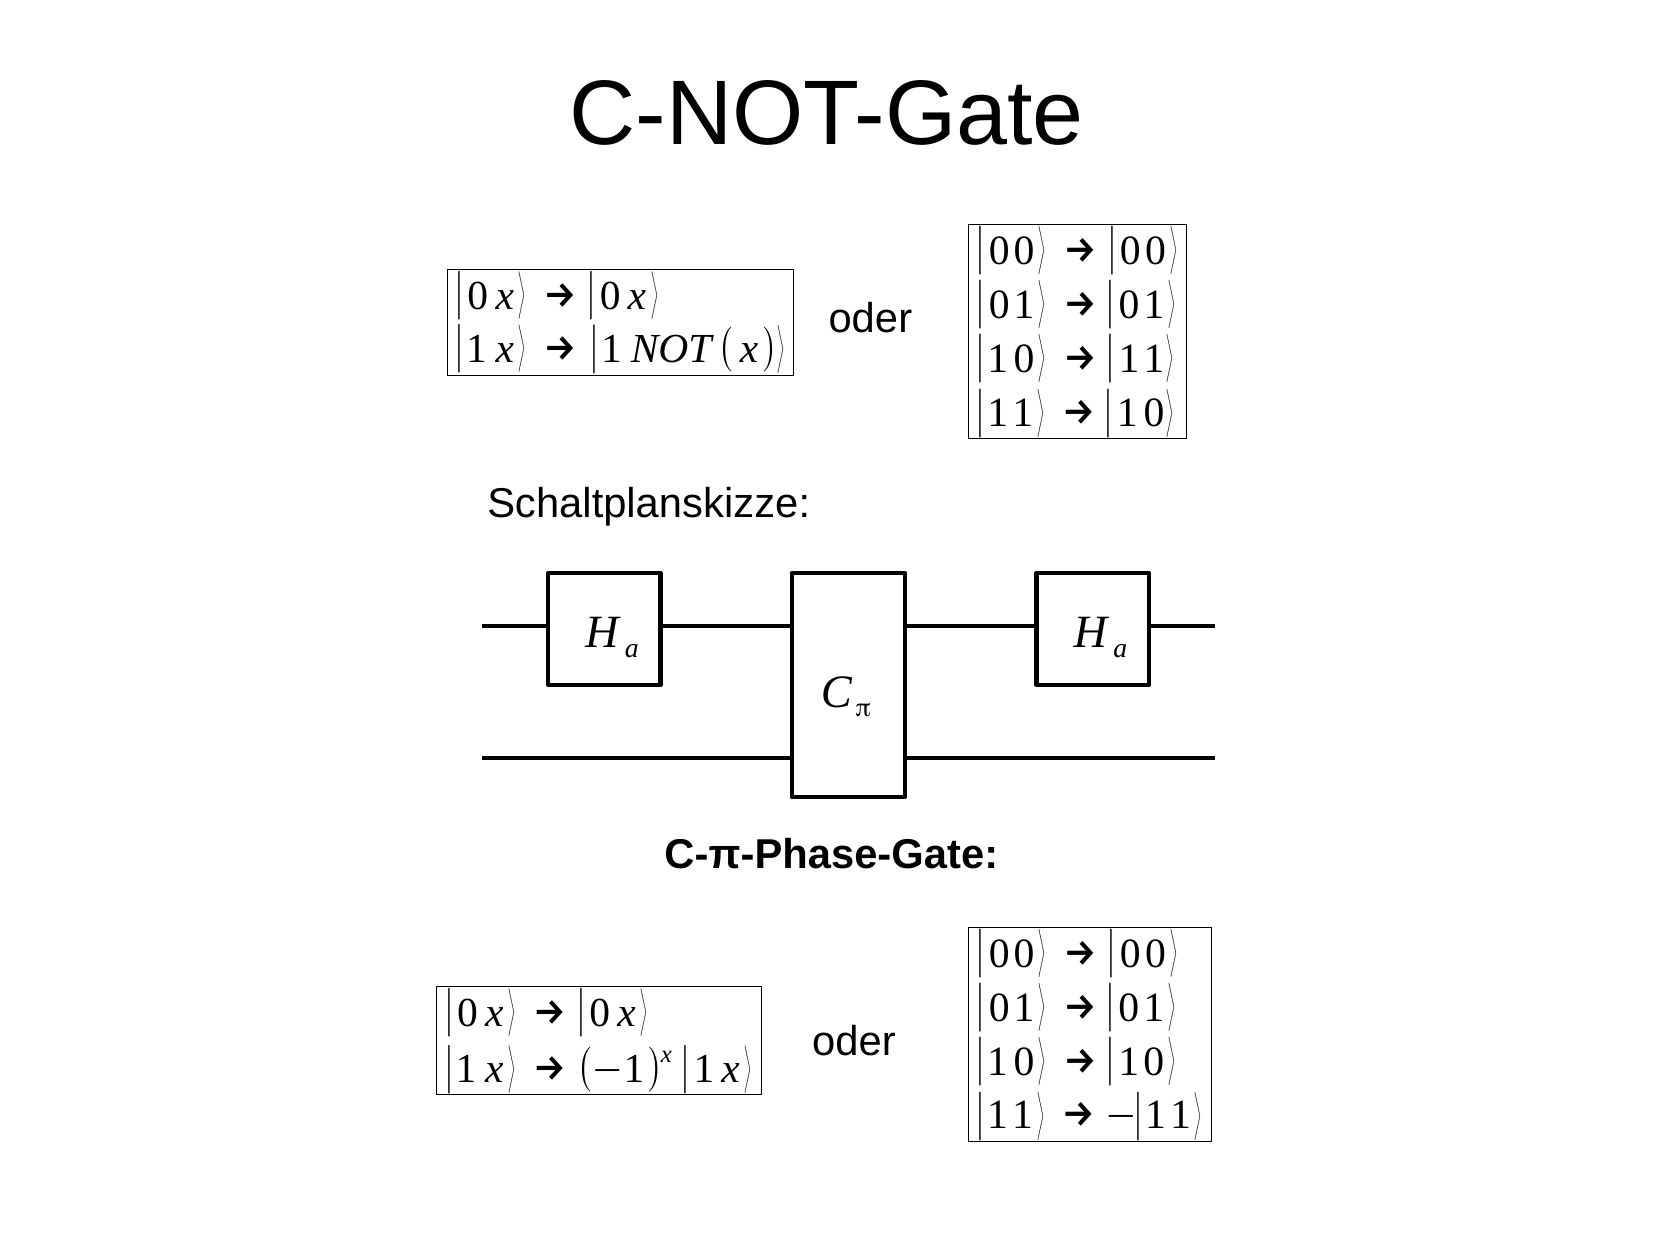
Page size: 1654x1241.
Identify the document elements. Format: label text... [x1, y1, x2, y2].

text_box C-π-Phase-Gate: [649, 823, 1040, 886]
chart [813, 665, 879, 719]
text_box oder [797, 1009, 911, 1072]
text_box oder [813, 287, 928, 349]
chart [1062, 605, 1136, 666]
title C-NOT-Gate [112, 49, 1542, 178]
chart [447, 269, 794, 376]
text_box Schaltplanskizze: [472, 472, 826, 535]
chart [436, 986, 762, 1095]
chart [968, 927, 1212, 1142]
chart [968, 224, 1187, 439]
chart [574, 605, 648, 666]
